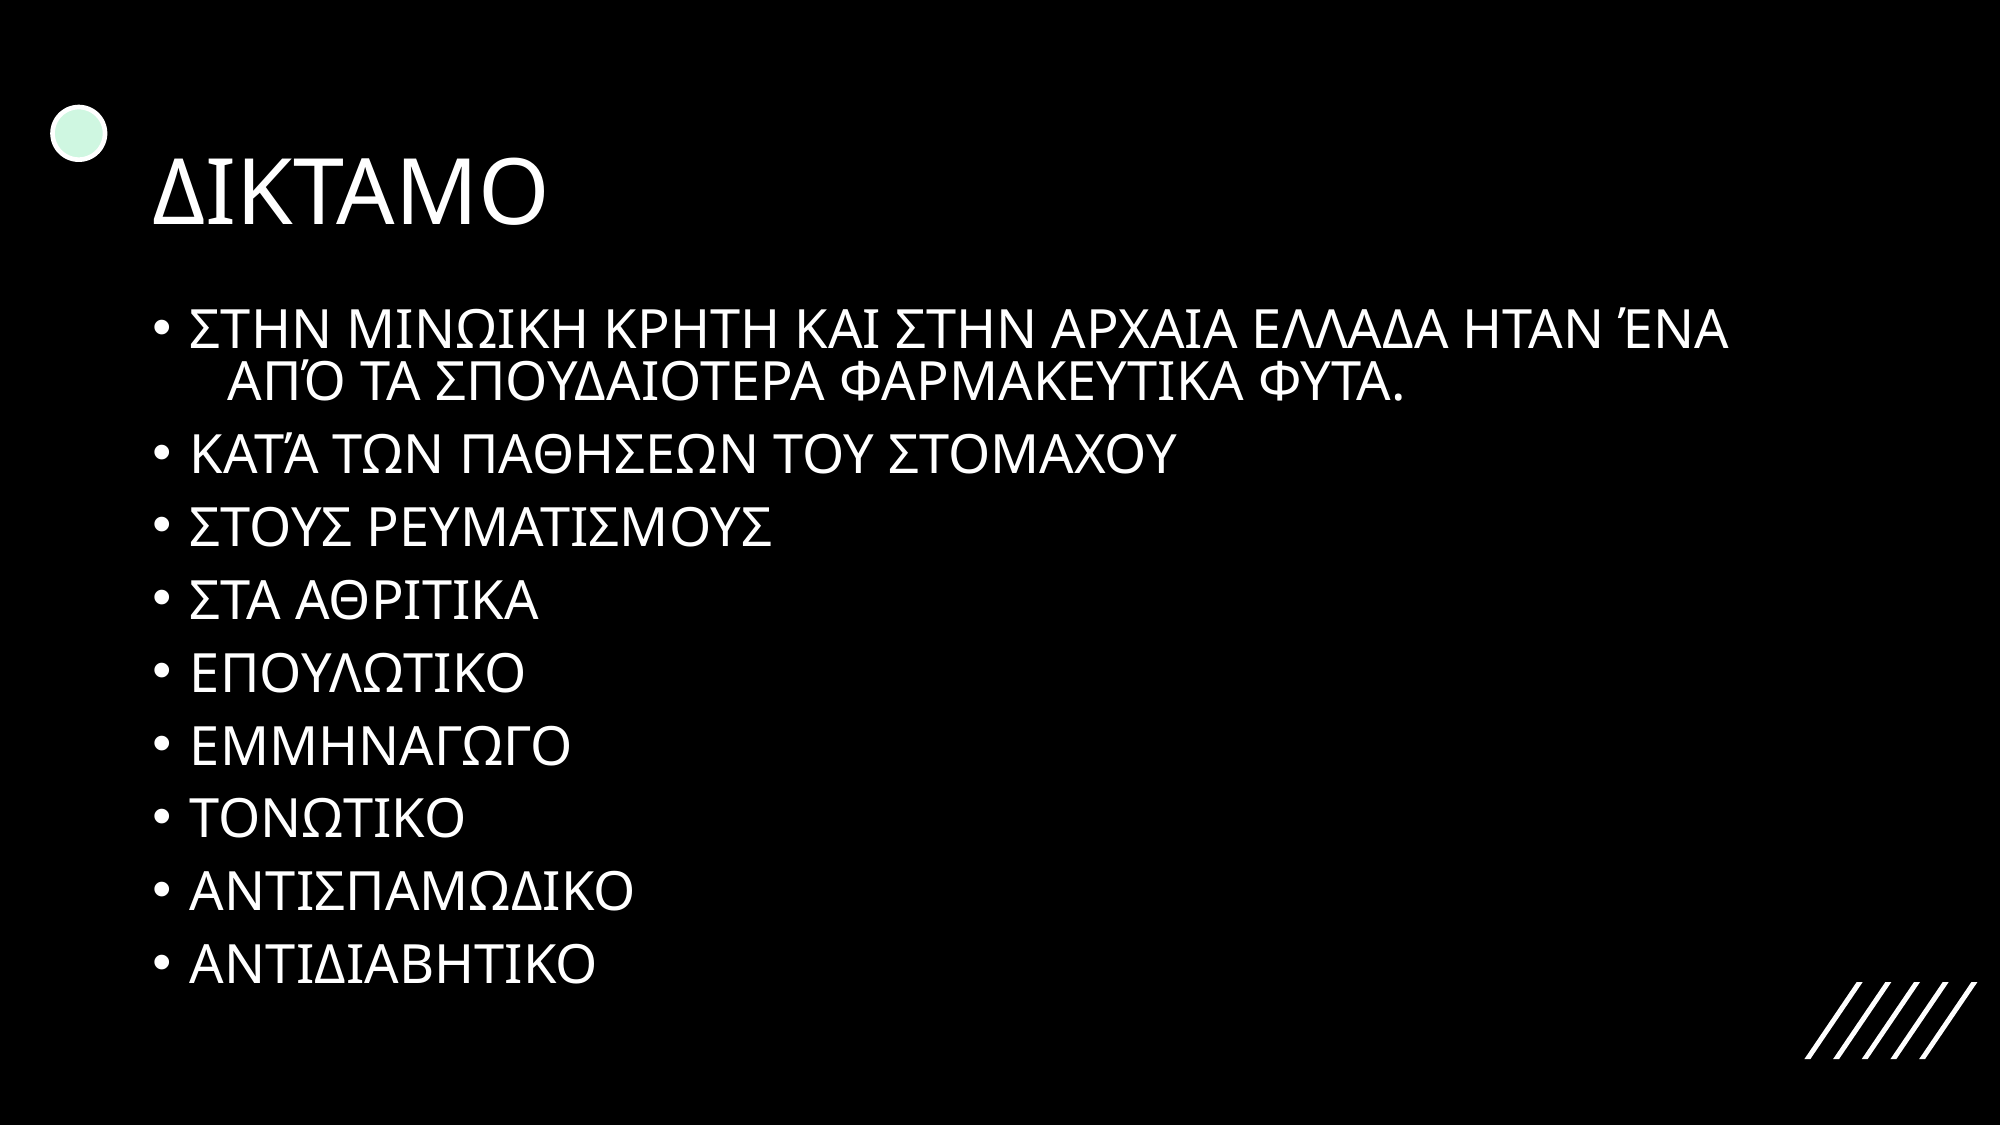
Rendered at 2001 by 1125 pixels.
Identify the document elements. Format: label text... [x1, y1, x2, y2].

title ΔΙΚΤΑΜΟ [137, 111, 720, 278]
list ΣΤΗΝ ΜΙΝΩΙΚΗ ΚΡΗΤΗ ΚΑΙ ΣΤΗΝ ΑΡΧΑΙΑ ΕΛΛΑΔΑ ΗΤΑΝ ΈΝΑ ΑΠΌ ΤΑ ΣΠΟΥΔΑΙΟΤΕΡΑ ΦΑΡΜΑΚΕΥΤΙΚΑ ΦΥΤΑ. ΚΑΤΆ ΤΩΝ ΠΑΘΗΣΕΩΝ ΤΟΥ ΣΤΟΜΑΧΟΥ ΣΤΟΥΣ ΡΕΥΜΑΤΙΣΜΟΥΣ ΣΤΑ ΑΘΡΙΤΙΚΑ ΕΠΟΥΛΩΤΙΚΟ ΕΜΜΗΝΑΓΩΓΟ ΤΟΝΩΤΙΚΟ ΑΝΤΙΣΠΑΜΩΔΙΚΟ ΑΝΤΙΔΙΑΒΗΤΙΚΟ [137, 299, 1863, 1014]
